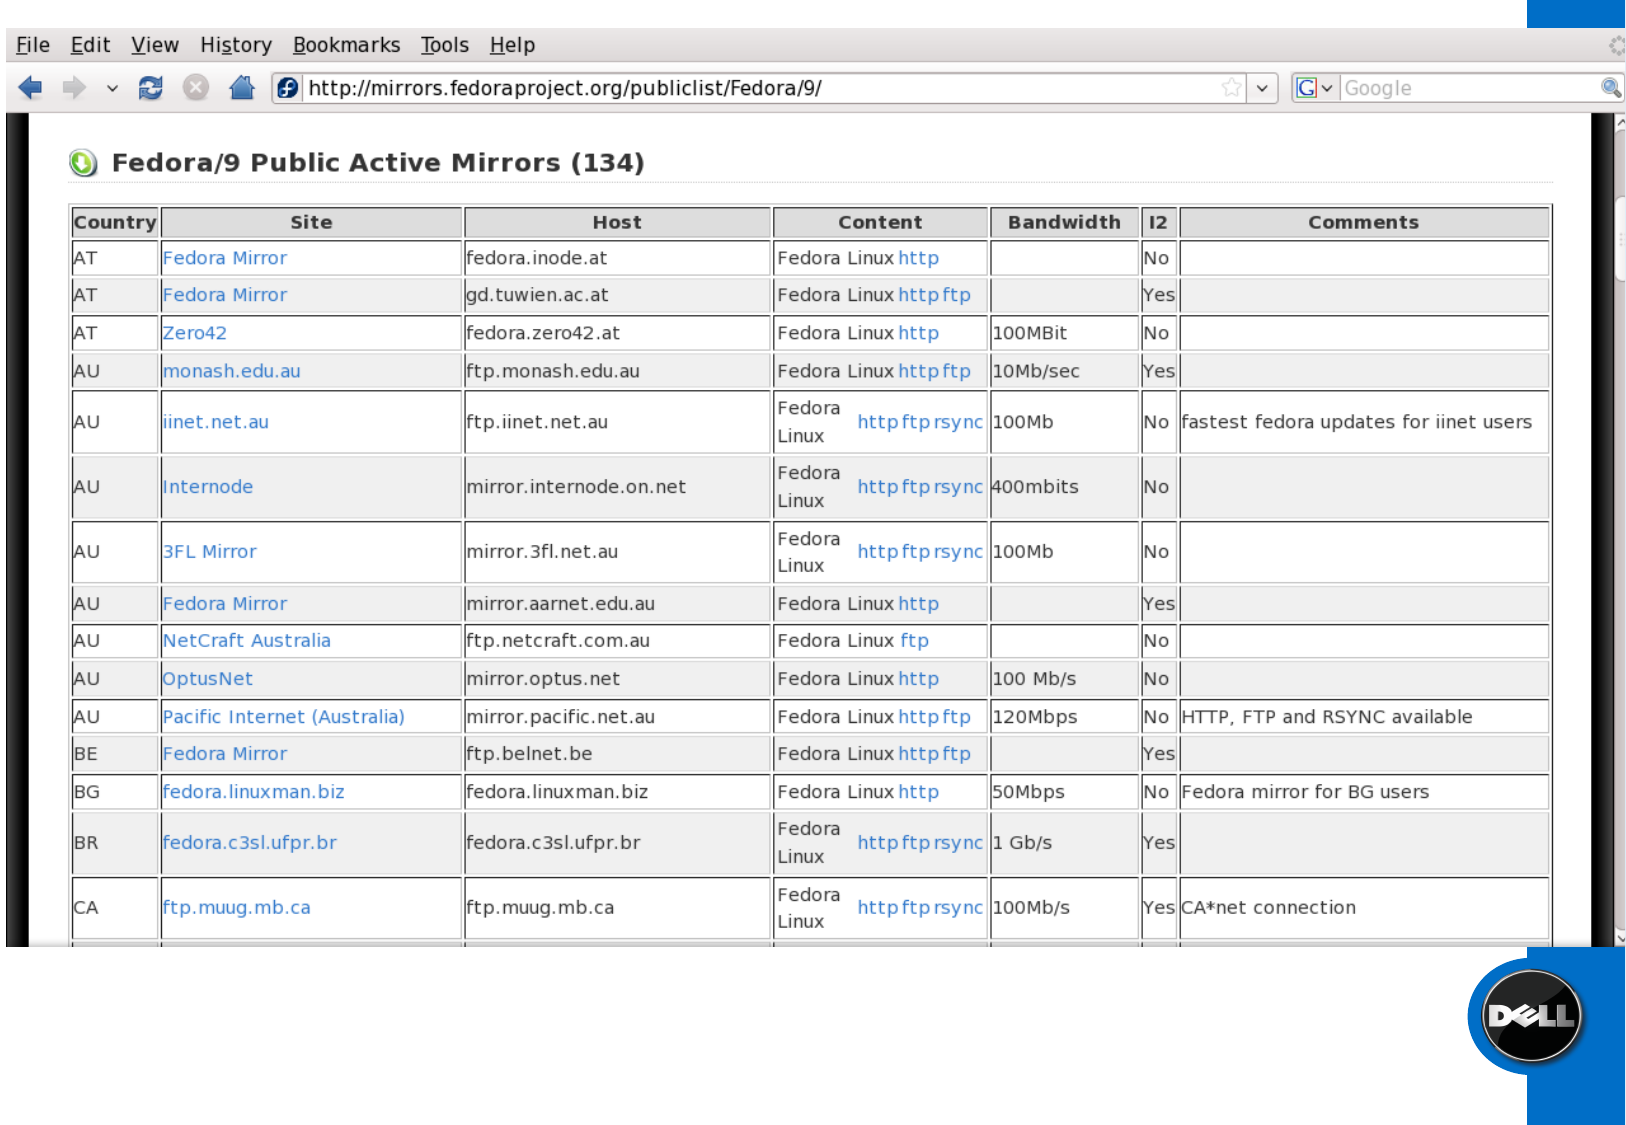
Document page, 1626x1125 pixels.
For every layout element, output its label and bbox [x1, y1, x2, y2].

picture [6, 28, 1626, 947]
picture [1477, 965, 1595, 1074]
